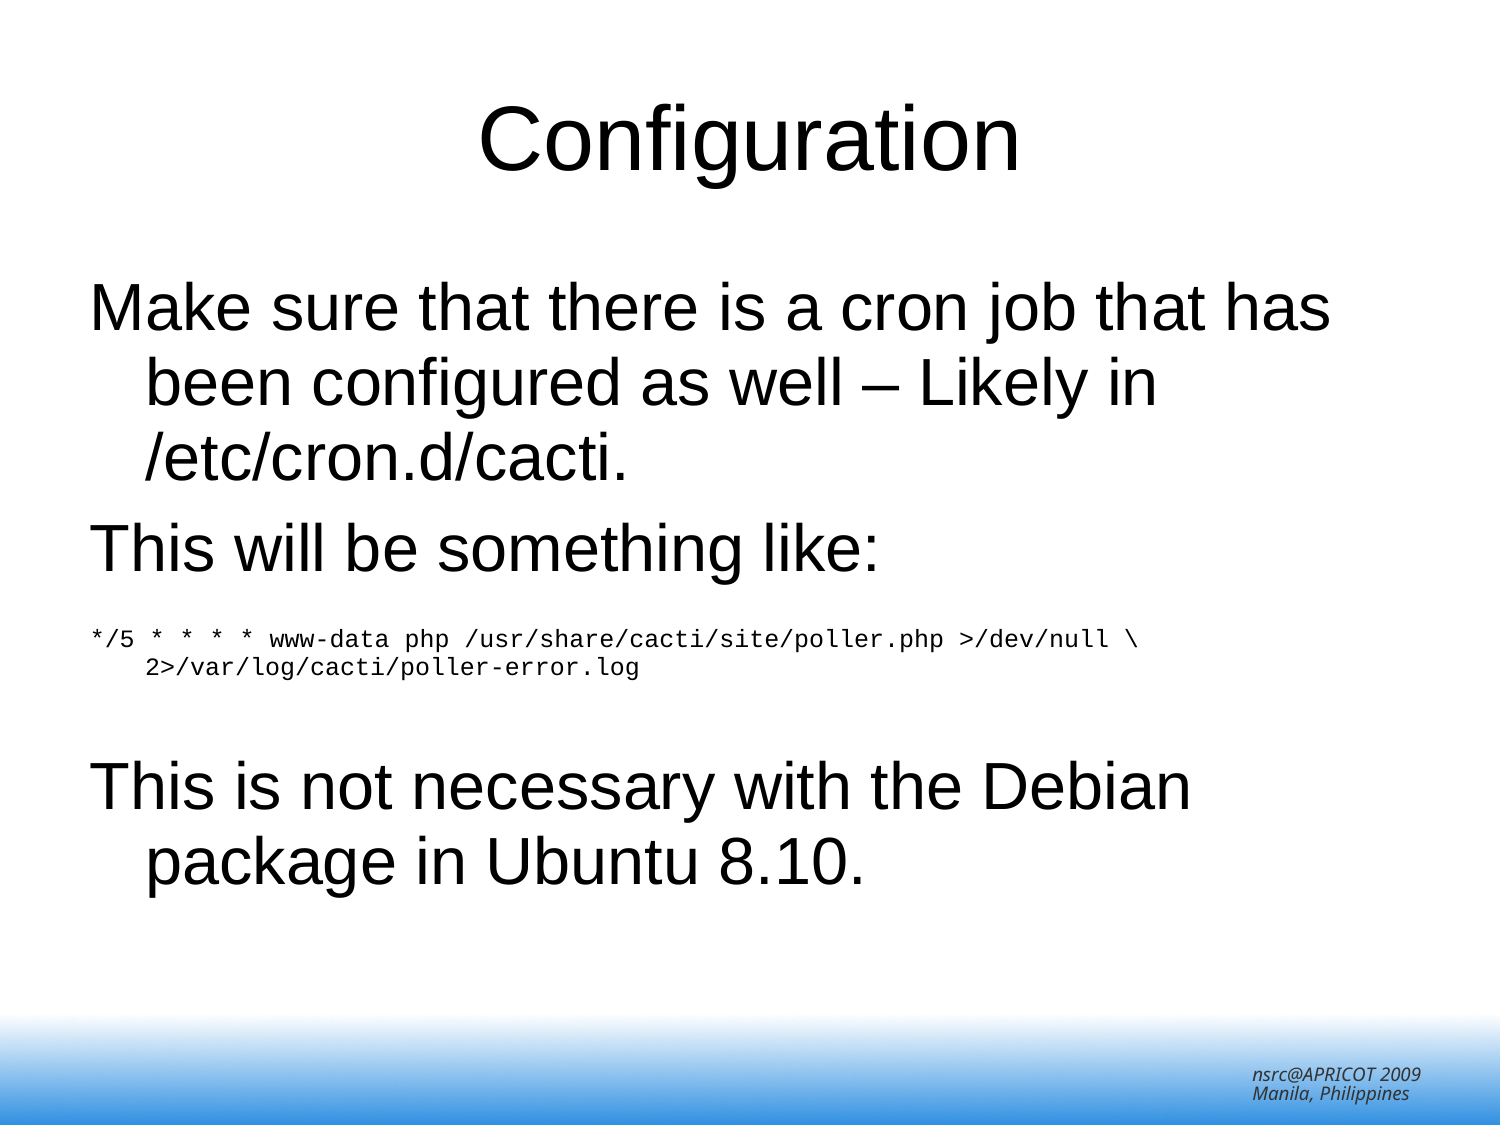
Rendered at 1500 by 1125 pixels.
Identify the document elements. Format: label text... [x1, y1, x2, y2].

title Configuration [75, 45, 1426, 233]
picture [0, 1012, 1500, 1125]
list Make sure that there is a cron job that has been configured as well – Likely in /etc/cron.d/cacti. This will be something like: */5 * * * * www-data php /usr/share/cacti/site/poller.php >/dev/null \ 2>/var/log/cacti/poller-error.log This is not necessary with the Debian package in Ubuntu 8.10. [75, 262, 1463, 1006]
